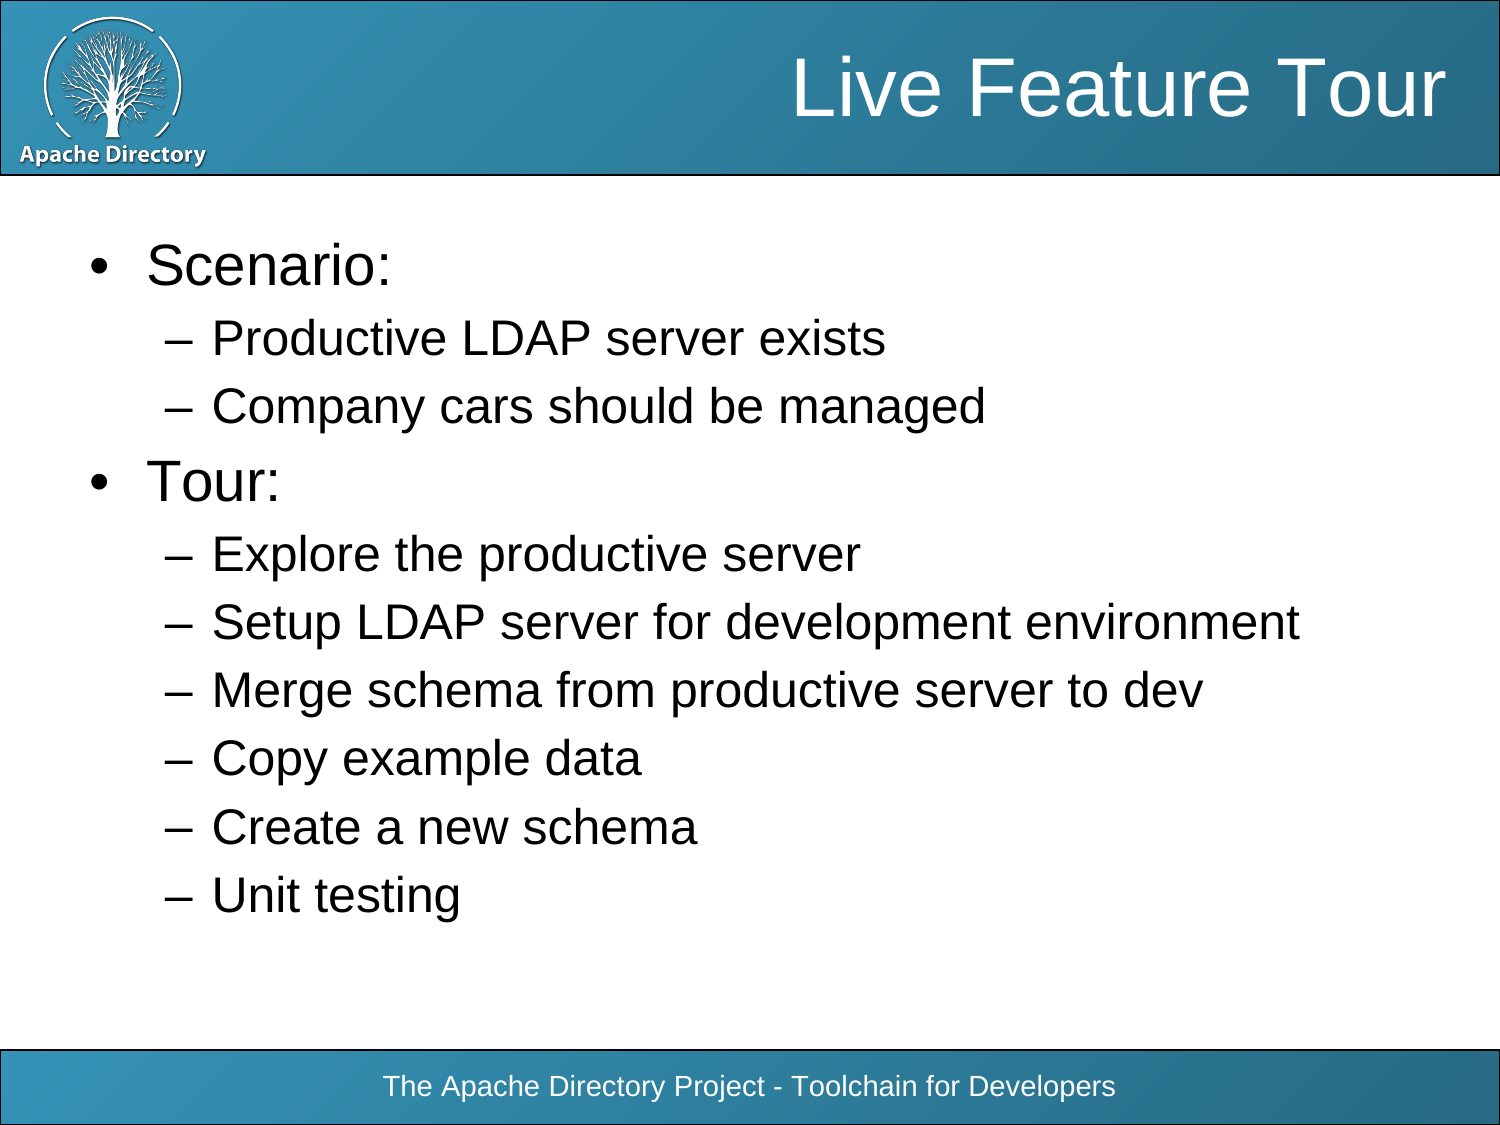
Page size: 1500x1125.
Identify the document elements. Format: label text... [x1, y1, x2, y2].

list Scenario: Productive LDAP server exists Company cars should be managed Tour: Explore the productive server Setup LDAP server for development environment Merge schema from productive server to dev Copy example data Create a new schema Unit testing [75, 224, 1426, 1013]
title Live Feature Tour [237, 12, 1463, 163]
picture [12, 12, 213, 173]
